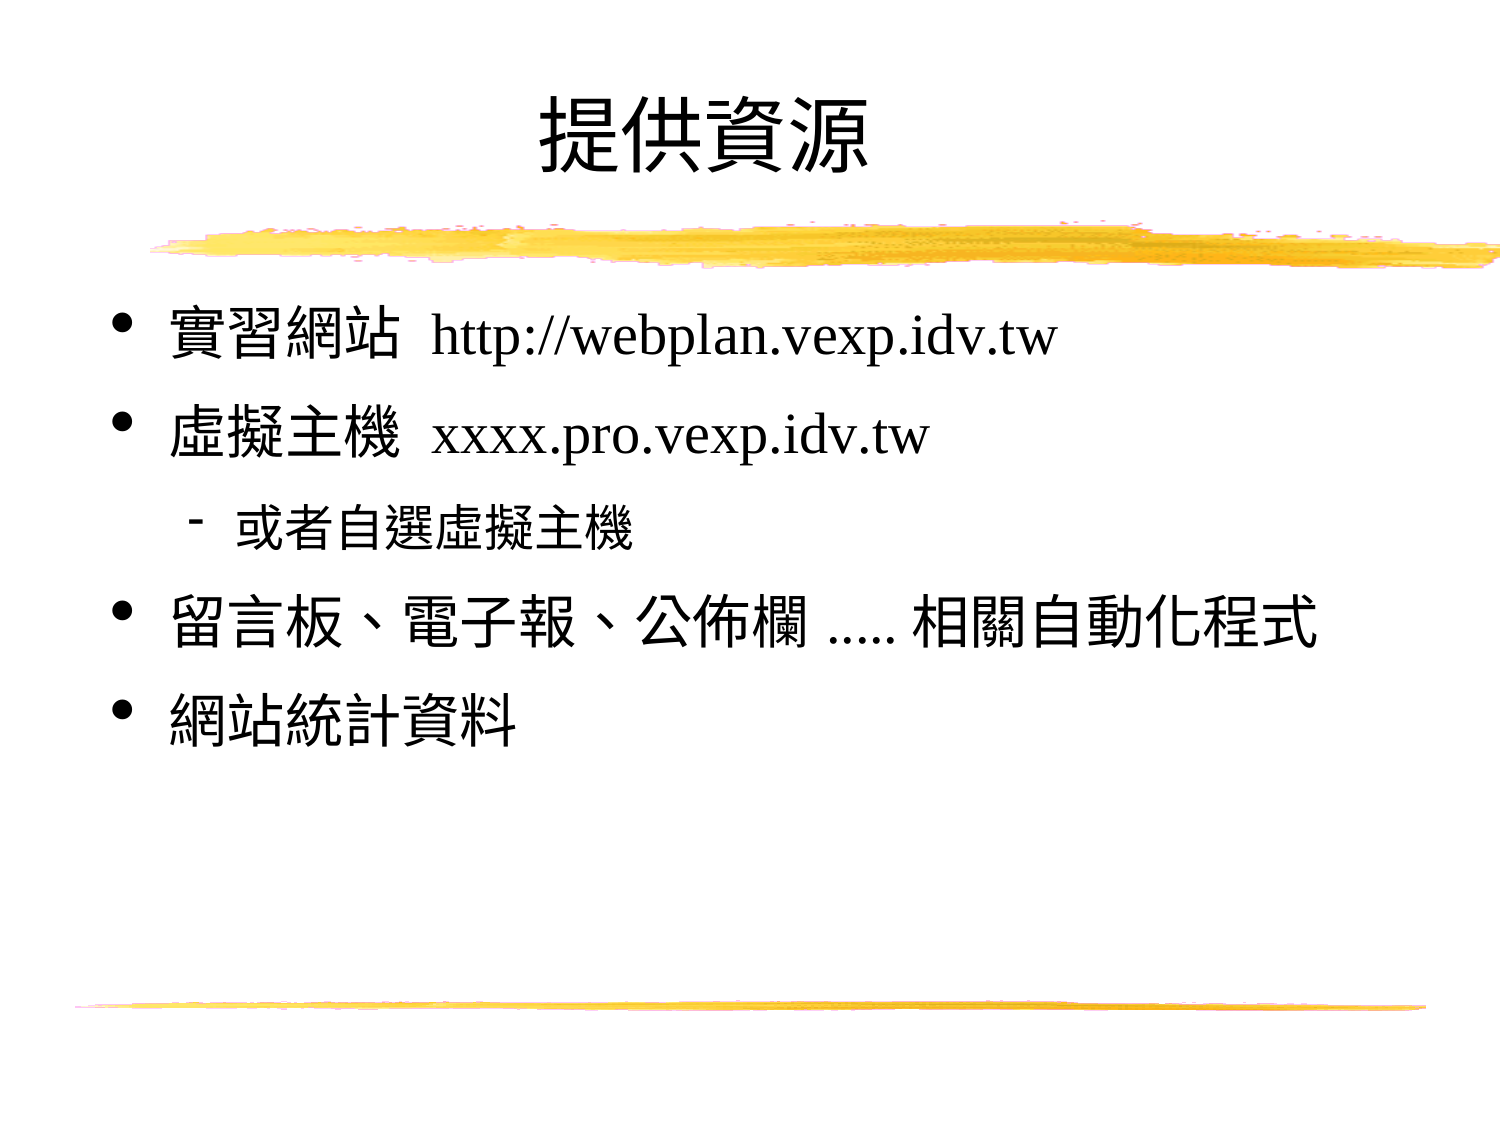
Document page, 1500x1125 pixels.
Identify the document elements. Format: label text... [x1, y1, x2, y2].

picture [75, 999, 1426, 1013]
title 提供資源 [66, 30, 1342, 231]
picture [150, 215, 1500, 279]
list 實習網站 http://webplan.vexp.idv.tw 虛擬主機 xxxx.pro.vexp.idv.tw 或者自選虛擬主機 留言板、電子報、公佈欄.....相關自動化程式 網站統計資料 [112, 287, 1388, 963]
